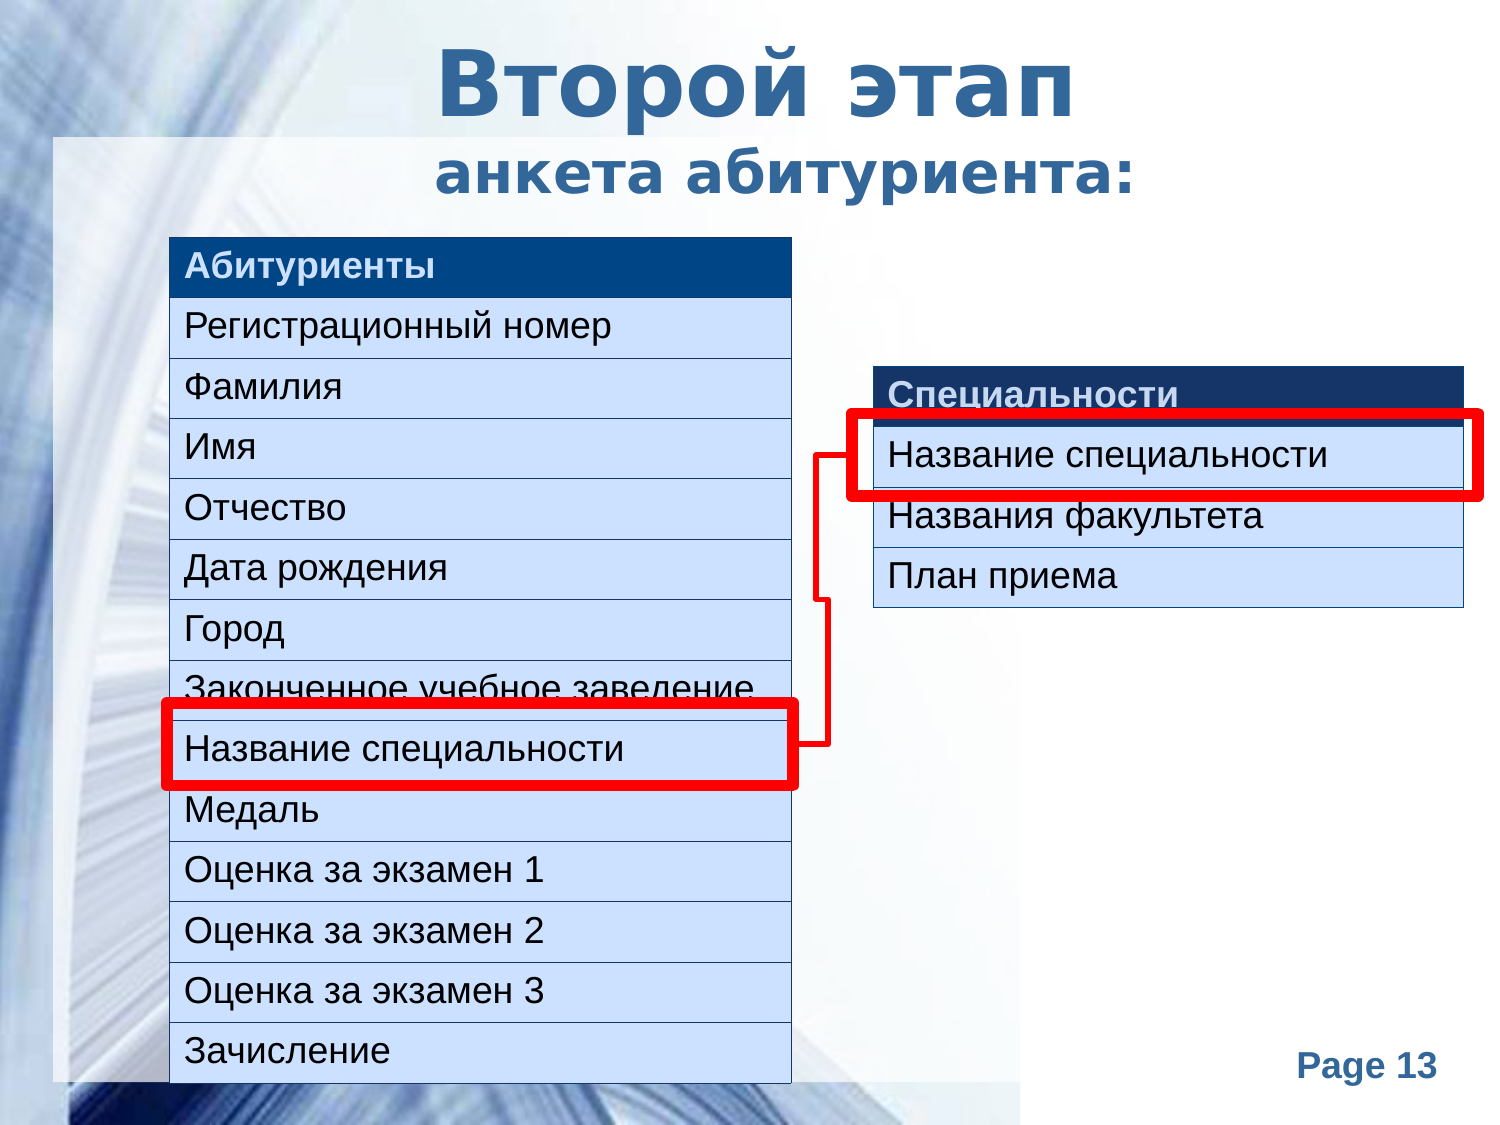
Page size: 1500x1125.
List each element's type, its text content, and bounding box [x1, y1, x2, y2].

table_cell Законченное учебное заведение [173, 709, 787, 720]
table_cell Названия факультета [874, 502, 1463, 547]
table_cell Оценка за экзамен 2 [170, 902, 791, 962]
table_cell Зачисление [170, 1023, 791, 1083]
picture [0, 0, 1500, 1125]
table_header Специальности [874, 367, 1463, 408]
text_box Второй этап анкета абитуриента: [419, 17, 1152, 213]
table_cell Законченное учебное заведение [170, 661, 791, 697]
table_header Специальности [874, 419, 1463, 426]
table_cell Фамилия [170, 359, 791, 418]
table_cell Медаль [170, 791, 791, 841]
table_cell Название специальности [874, 427, 1463, 487]
table_cell Оценка за экзамен 1 [170, 842, 791, 901]
table_cell Регистрационный номер [170, 298, 791, 358]
table_cell Название специальности [173, 721, 787, 780]
table_cell Дата рождения [170, 540, 791, 599]
table_cell План приема [874, 548, 1463, 607]
table_cell Оценка за экзамен 3 [170, 963, 791, 1022]
table_cell Отчество [170, 479, 791, 539]
table_header Абитуриенты [170, 238, 791, 297]
table_cell Имя [170, 419, 791, 478]
table_cell Город [170, 600, 791, 660]
